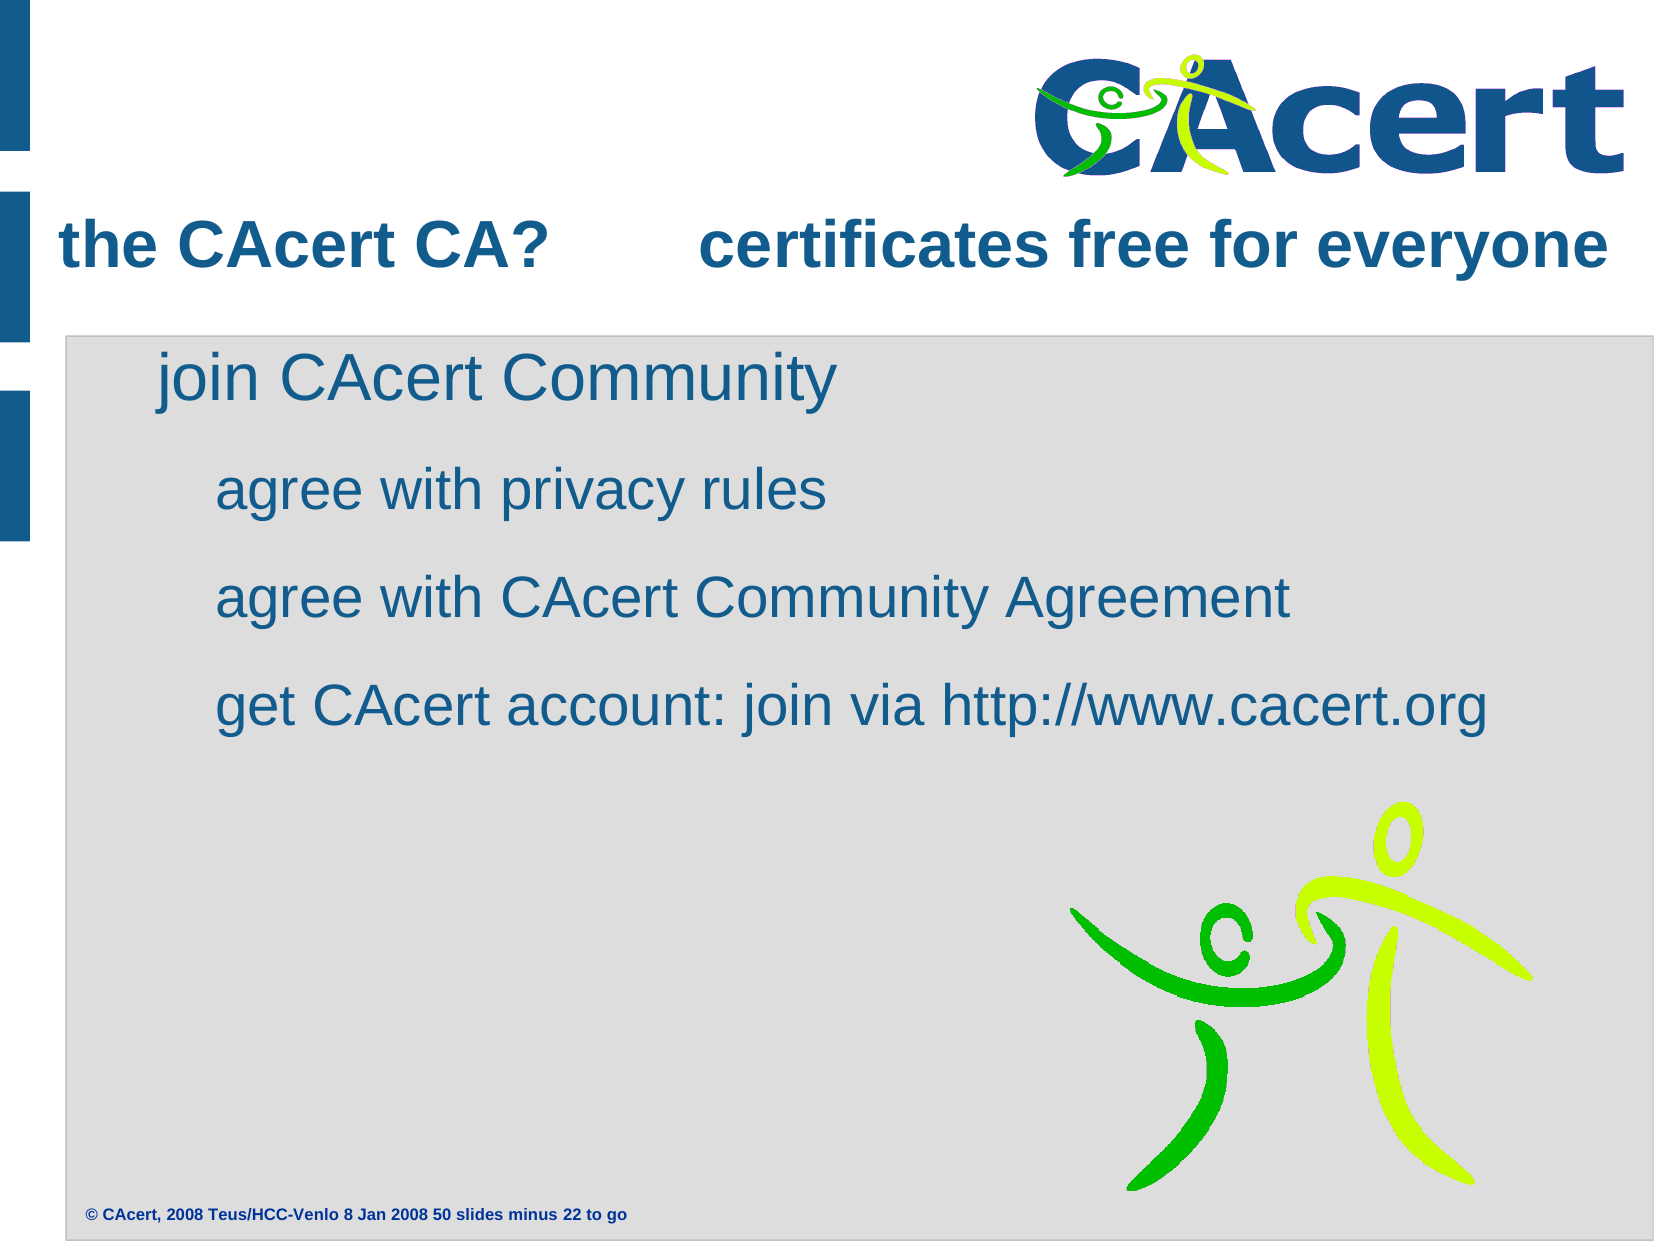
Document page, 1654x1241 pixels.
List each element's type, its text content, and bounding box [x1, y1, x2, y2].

title the CAcert CA? certificates free for everyone [59, 177, 1654, 316]
list join CAcert Community agree with privacy rules agree with CAcert Community Agreement get CAcert account: join via http://www.cacert.org [121, 344, 1595, 1238]
picture [1033, 53, 1625, 177]
